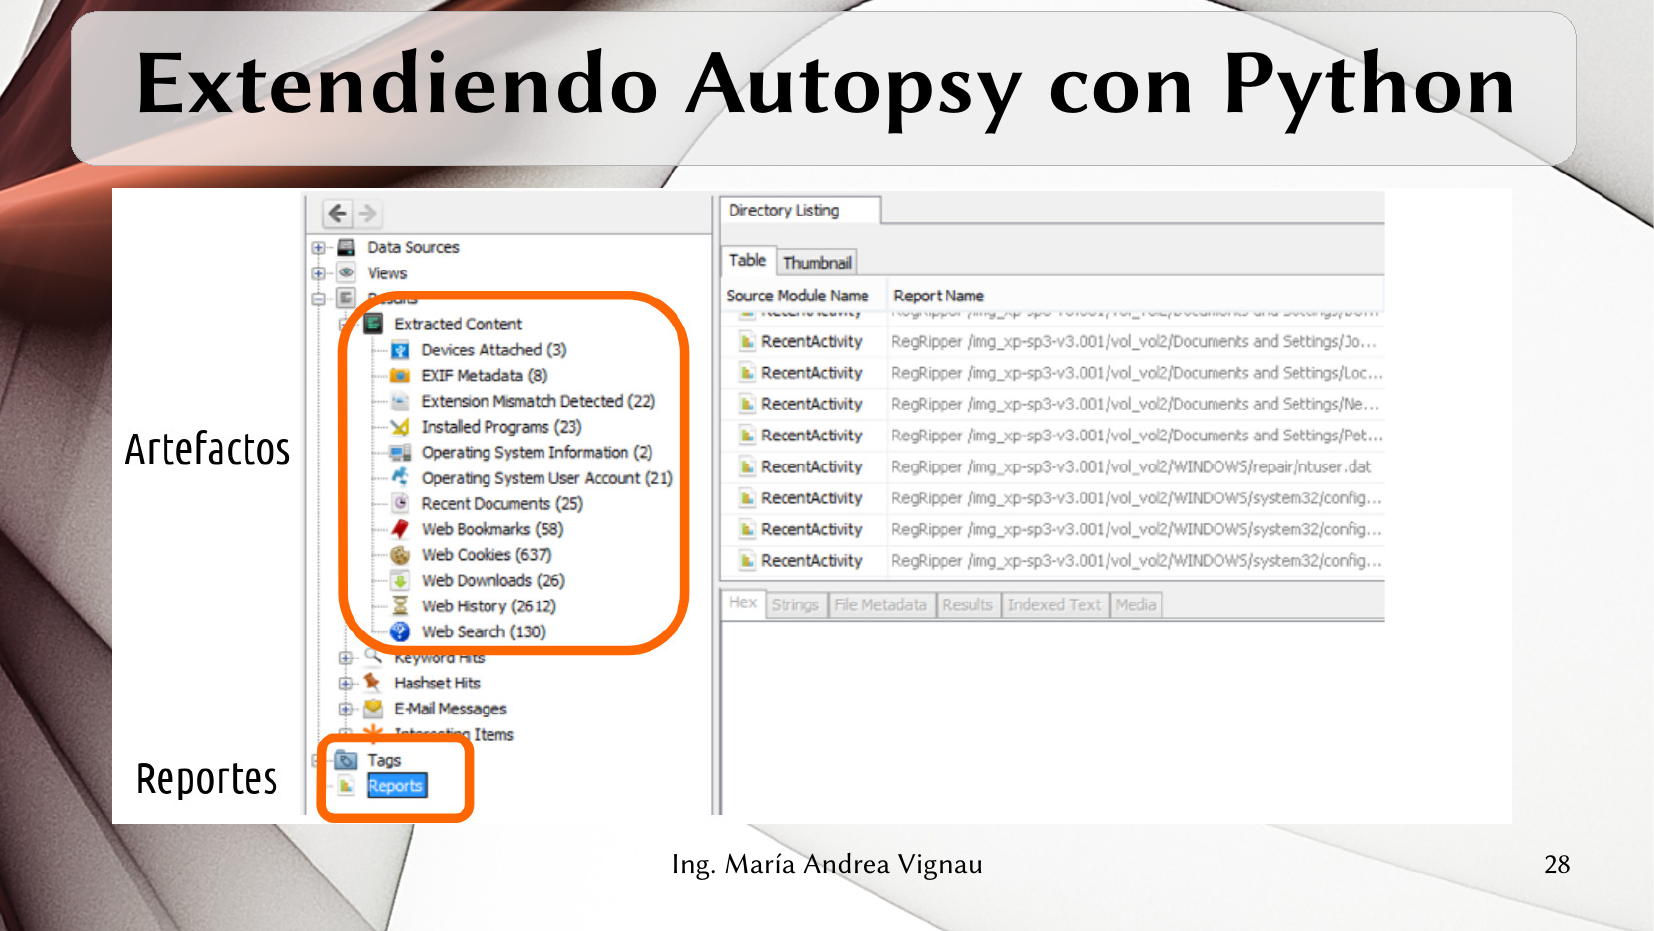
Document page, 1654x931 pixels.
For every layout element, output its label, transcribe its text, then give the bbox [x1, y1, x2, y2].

title Extendiendo Autopsy con Python [82, 23, 1571, 142]
picture [0, 0, 1654, 931]
